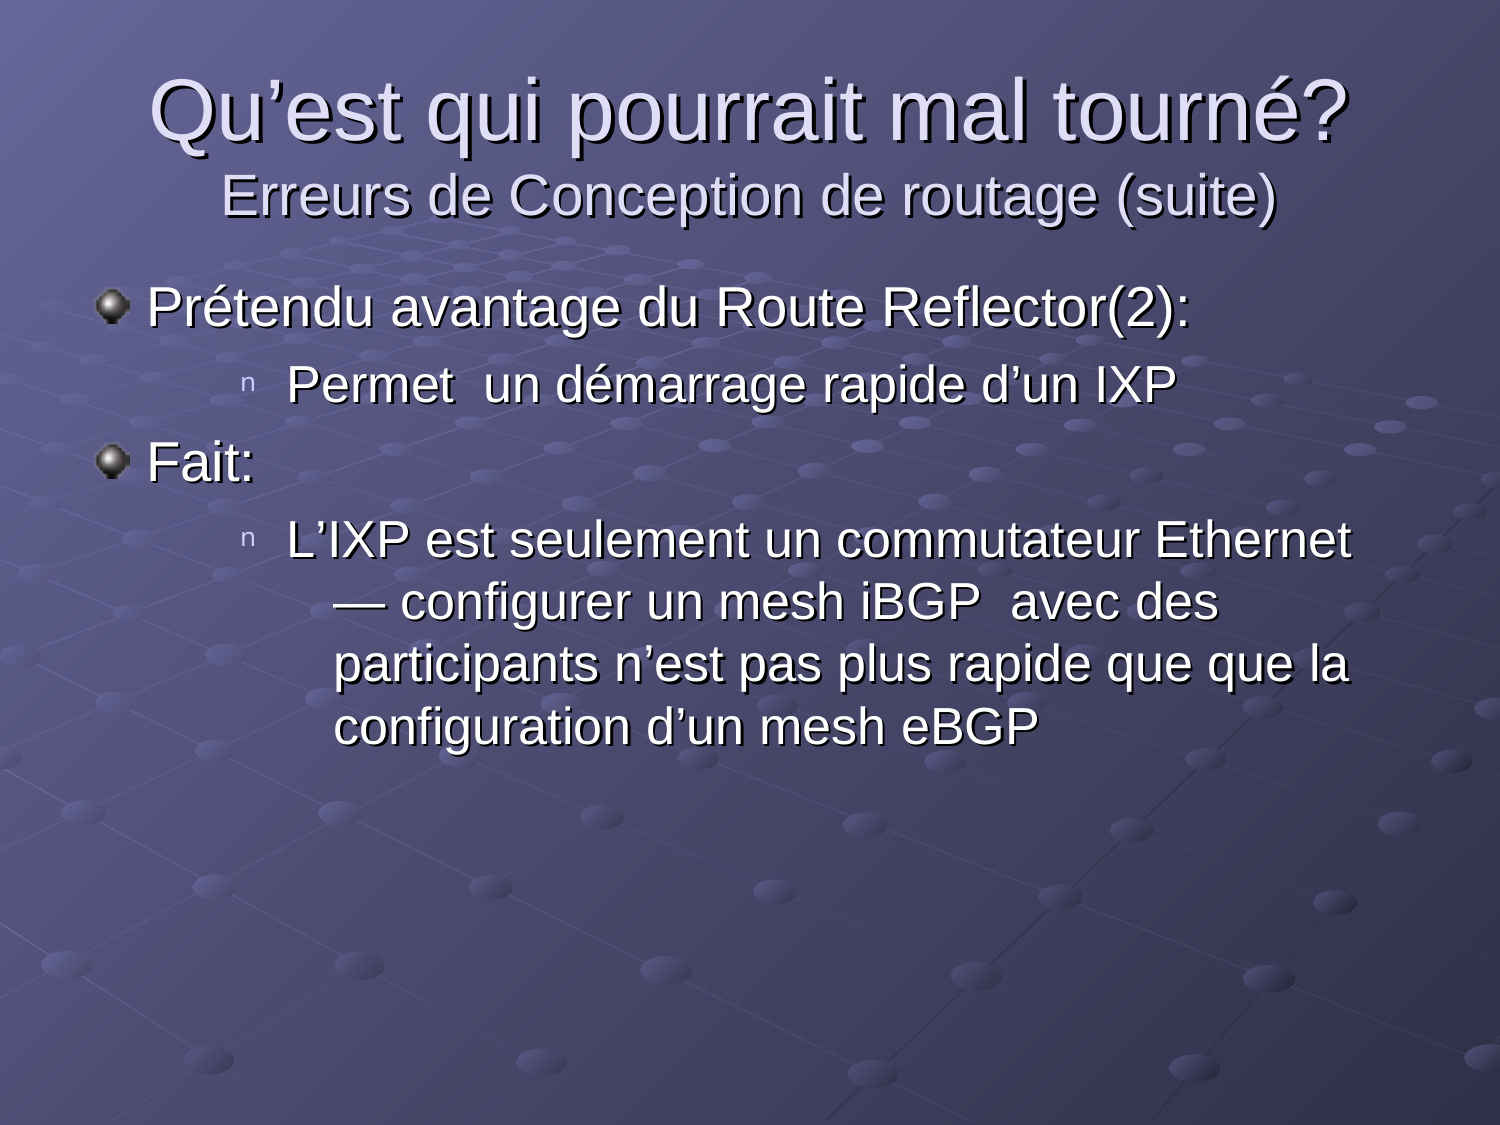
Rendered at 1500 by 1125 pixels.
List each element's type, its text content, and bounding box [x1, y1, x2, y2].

list Prétendu avantage du Route Reflector(2): Permet un démarrage rapide d’un IXP Fait: L’IXP est seulement un commutateur Ethernet — configurer un mesh iBGP avec des participants n’est pas plus rapide que que la configuration d’un mesh eBGP [75, 262, 1426, 1007]
title Qu’est qui pourrait mal tourné? Erreurs de Conception de routage (suite) [75, 45, 1426, 233]
